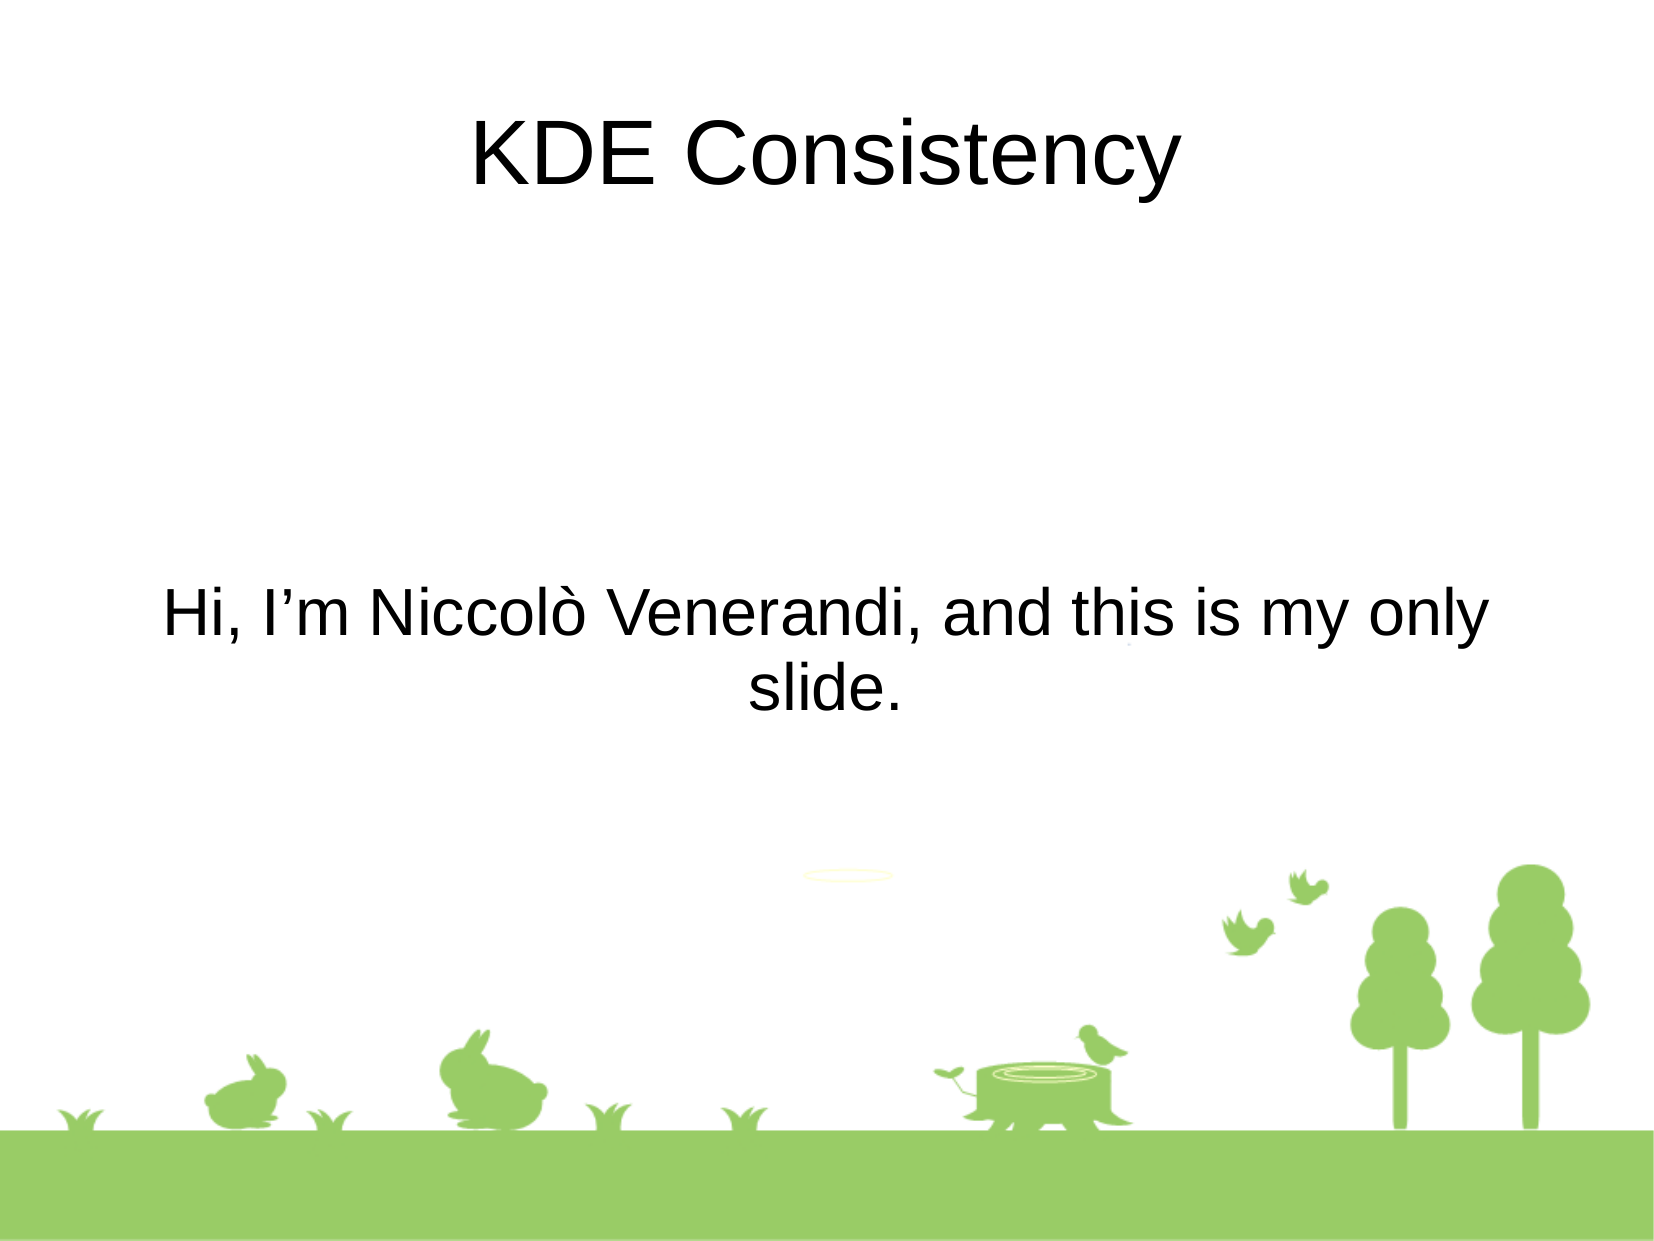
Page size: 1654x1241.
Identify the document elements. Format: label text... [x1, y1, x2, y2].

picture [0, 0, 1654, 1241]
subtitle Hi, I’m Niccolò Venerandi, and this is my only slide. [82, 290, 1571, 1010]
title KDE Consistency [82, 49, 1571, 257]
